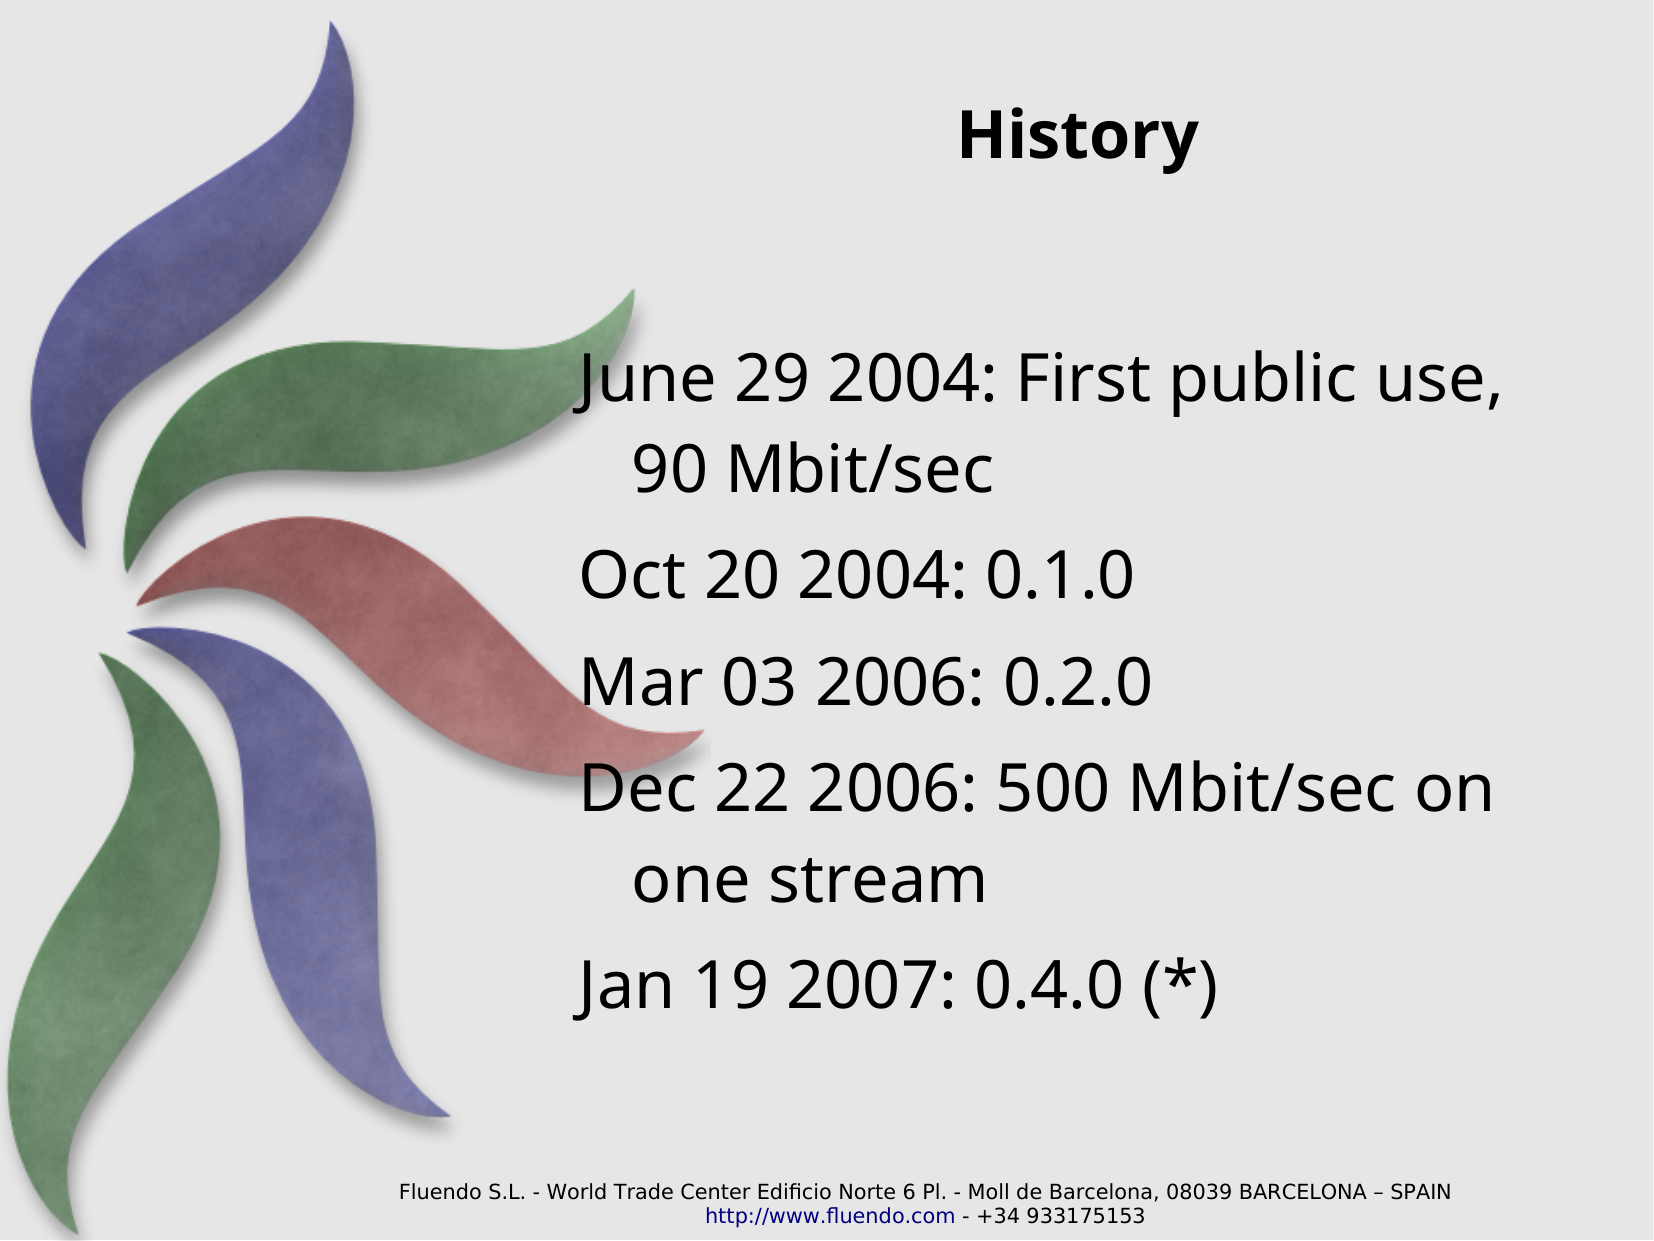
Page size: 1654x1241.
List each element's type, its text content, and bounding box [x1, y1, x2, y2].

picture [0, 0, 711, 1241]
title History [560, 58, 1595, 207]
list June 29 2004: First public use, 90 Mbit/sec Oct 20 2004: 0.1.0 Mar 03 2006: 0.2.0 Dec 22 2006: 500 Mbit/sec on one stream Jan 19 2007: 0.4.0 (*) [560, 236, 1595, 1123]
